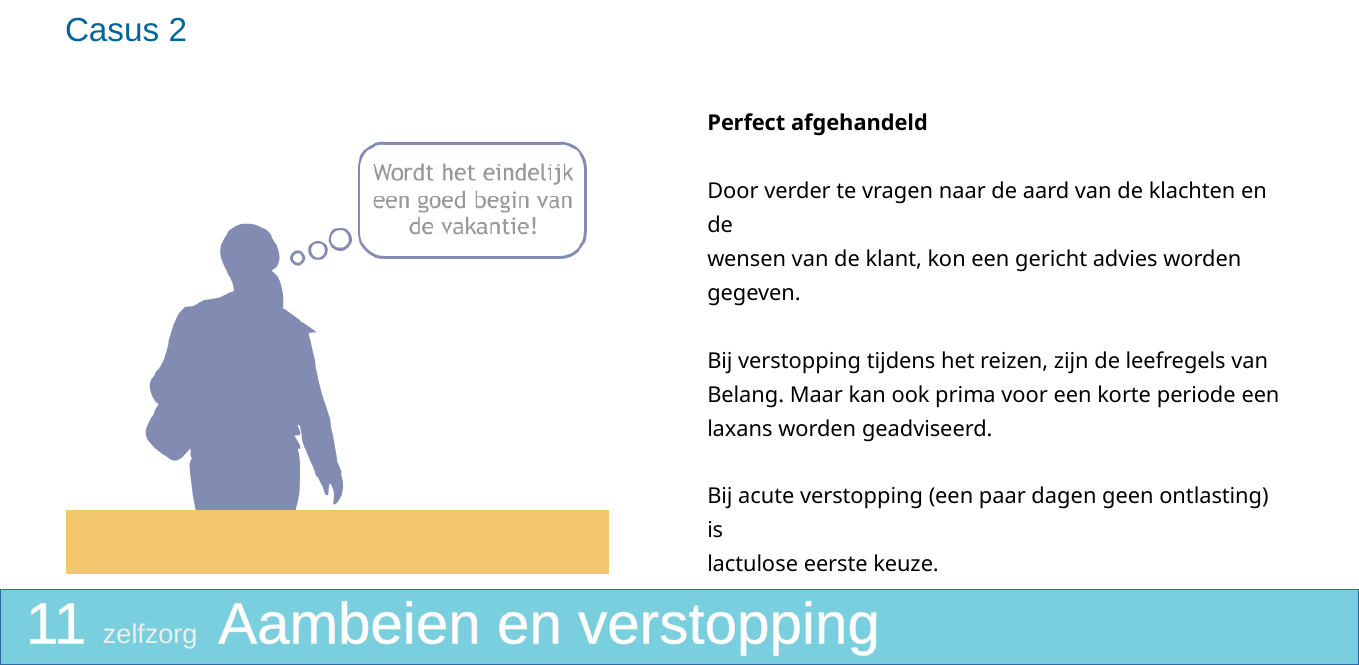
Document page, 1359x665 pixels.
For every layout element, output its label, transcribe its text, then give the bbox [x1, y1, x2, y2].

text_box [0, 589, 1359, 665]
picture [66, 118, 609, 574]
text_box Perfect afgehandeld Door verder te vragen naar de aard van de klachten en de wensen van de klant, kon een gericht advies worden gegeven. Bij verstopping tijdens het reizen, zijn de leefregels van Belang. Maar kan ook prima voor een korte periode een laxans worden geadviseerd. Bij acute verstopping (een paar dagen geen ontlasting) is lactulose eerste keuze. [692, 95, 1302, 589]
title 11 zelfzorg Aambeien en verstopping [26, 590, 993, 665]
title Casus 2 [65, 11, 1288, 86]
